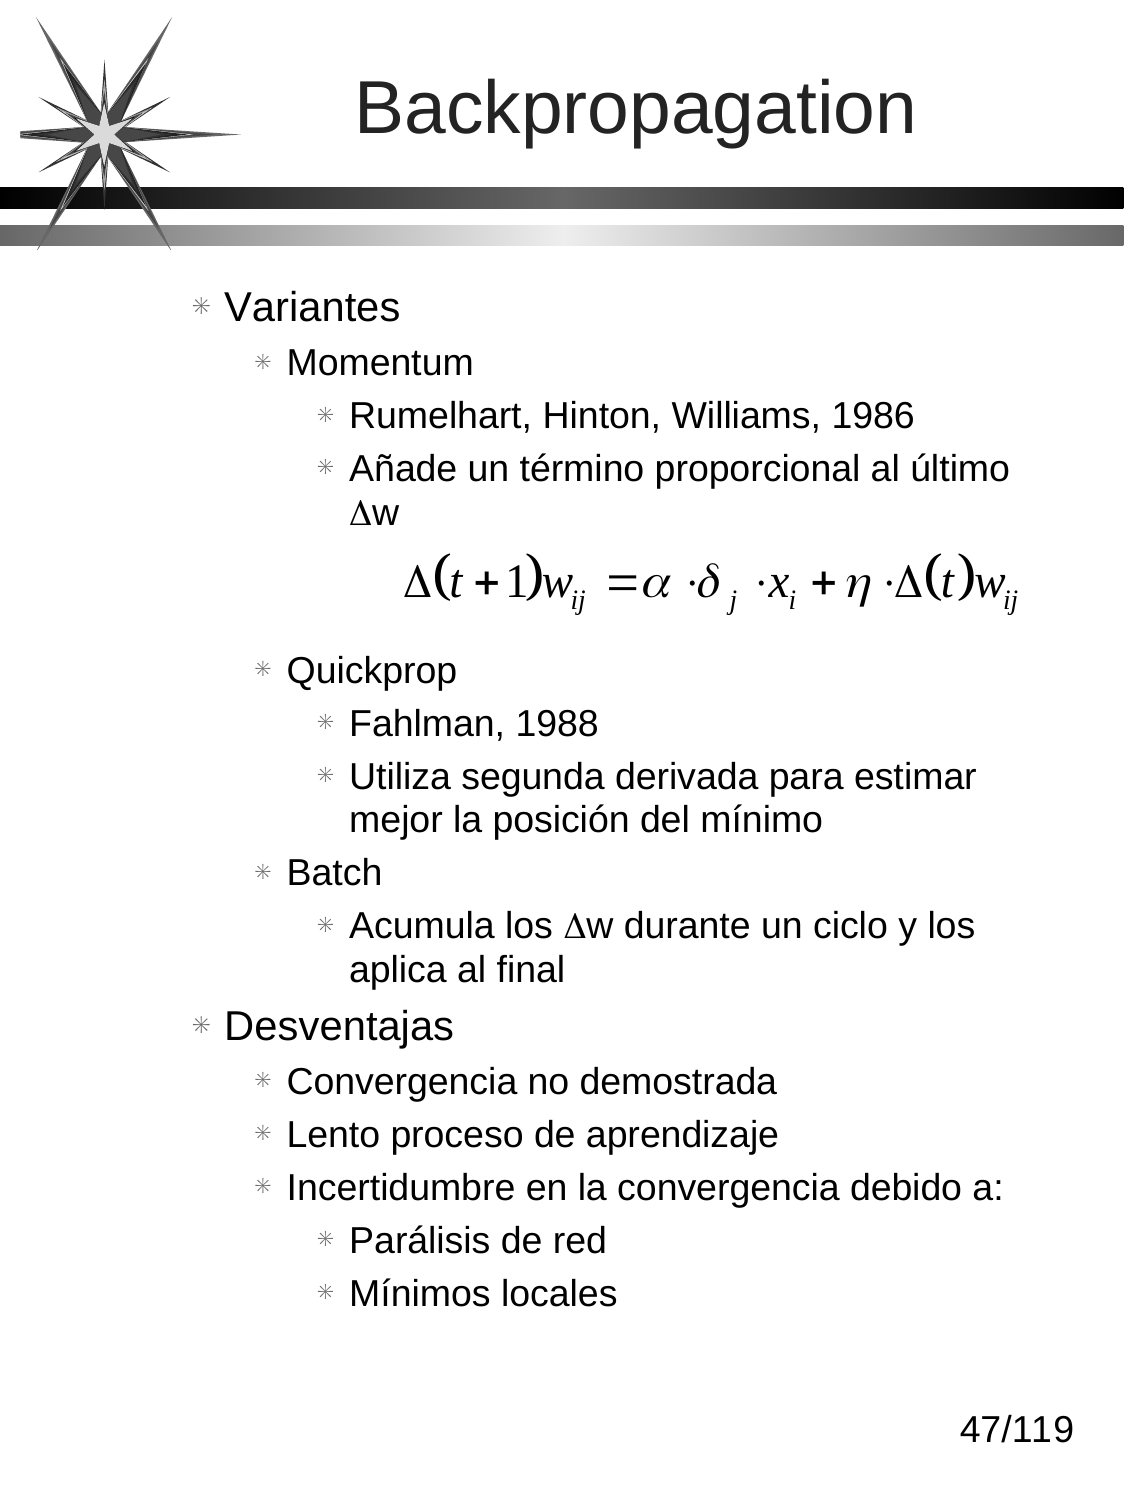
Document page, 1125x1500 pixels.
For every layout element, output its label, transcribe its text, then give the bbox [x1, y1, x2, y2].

title Backpropagation [174, 50, 1097, 163]
list Variantes Momentum Rumelhart, Hinton, Williams, 1986 Añade un término proporcional al último w Quickprop Fahlman, 1988 Utiliza segunda derivada para estimar mejor la posición del mínimo Batch Acumula los w durante un ciclo y los aplica al final Desventajas Convergencia no demostrada Lento proceso de aprendizaje Incertidumbre en la convergencia debido a: Parálisis de red Mínimos locales [37, 275, 1075, 1450]
chart [395, 549, 1096, 628]
